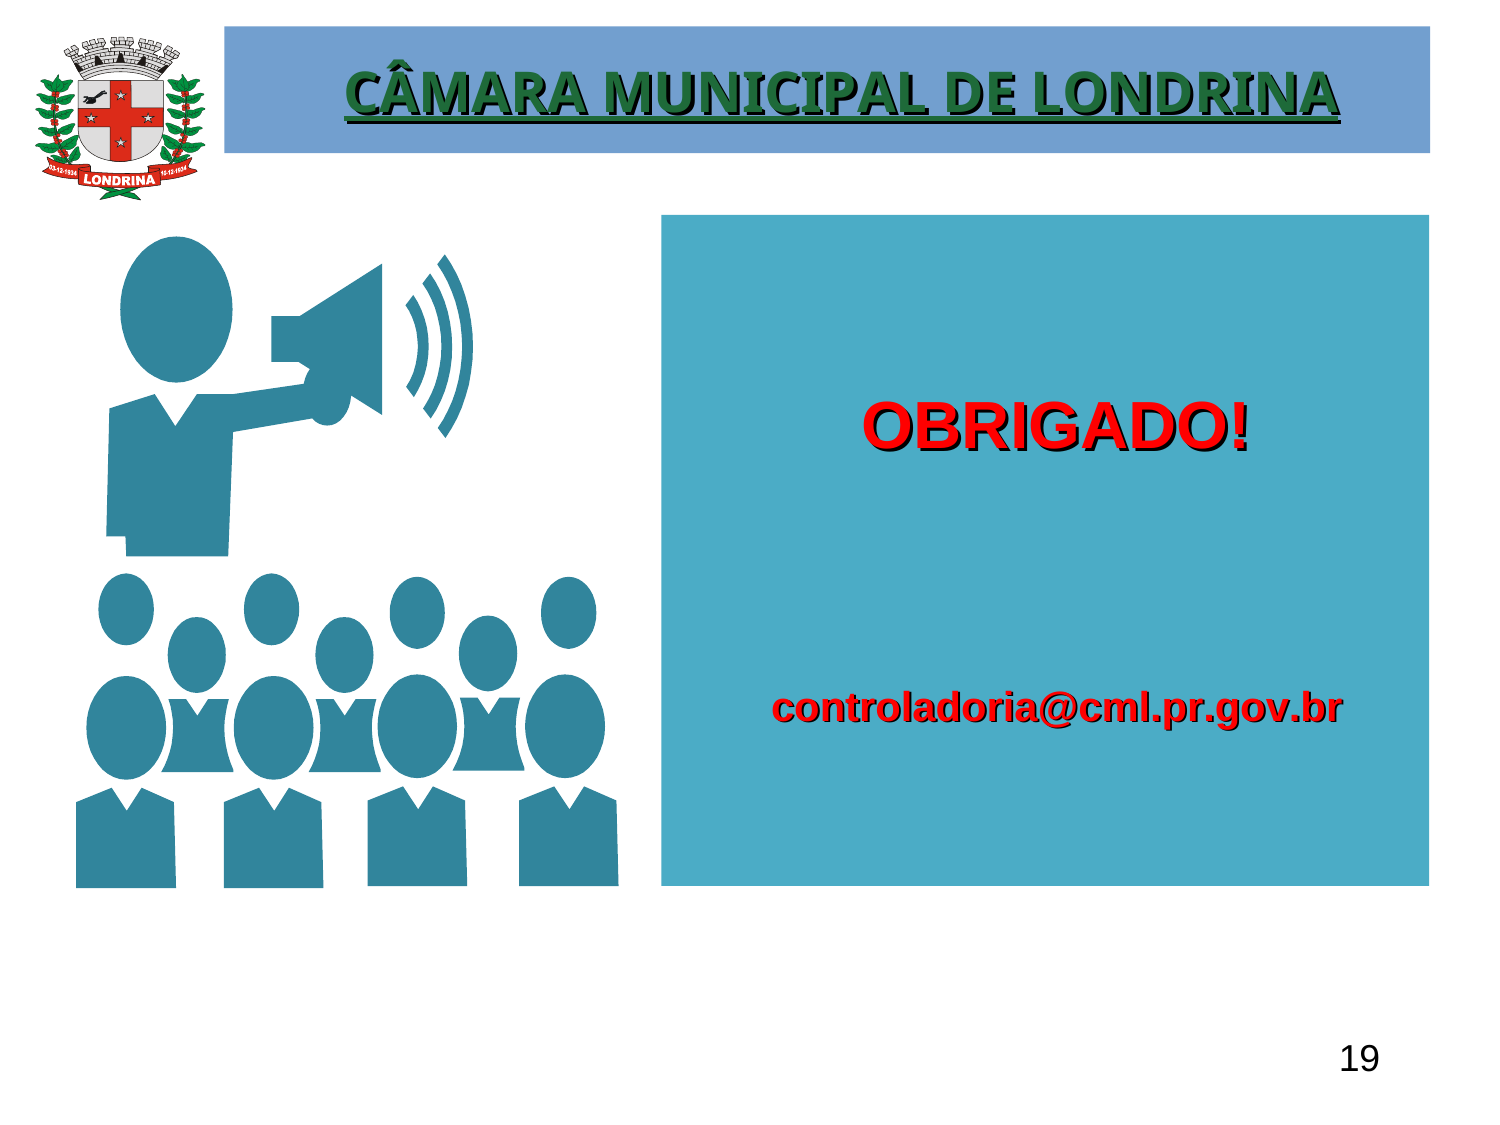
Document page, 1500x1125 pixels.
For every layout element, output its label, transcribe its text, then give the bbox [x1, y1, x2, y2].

text_box OBRIGADO! controladoria@cml.pr.gov.br [750, 345, 1363, 810]
text_box [167, 617, 226, 693]
text_box [525, 674, 606, 779]
text_box [661, 214, 1430, 886]
text_box [223, 787, 324, 889]
text_box <número> [1323, 1027, 1500, 1098]
text_box [405, 294, 429, 398]
text_box [452, 697, 525, 771]
text_box [98, 573, 154, 646]
text_box [315, 617, 374, 693]
text_box [308, 699, 381, 773]
text_box [106, 263, 383, 557]
text_box [541, 576, 597, 649]
text_box [389, 576, 445, 649]
text_box [367, 786, 468, 887]
text_box [120, 236, 233, 383]
text_box [437, 254, 473, 439]
text_box [519, 786, 619, 887]
text_box [161, 699, 234, 773]
text_box [243, 573, 300, 646]
text_box [233, 676, 314, 780]
text_box [422, 273, 453, 419]
text_box [86, 676, 167, 780]
text_box [458, 615, 518, 692]
text_box CÂMARA MUNICIPAL DE LONDRINA [224, 26, 1431, 154]
picture [35, 36, 206, 201]
text_box [76, 787, 177, 889]
text_box [377, 674, 458, 779]
